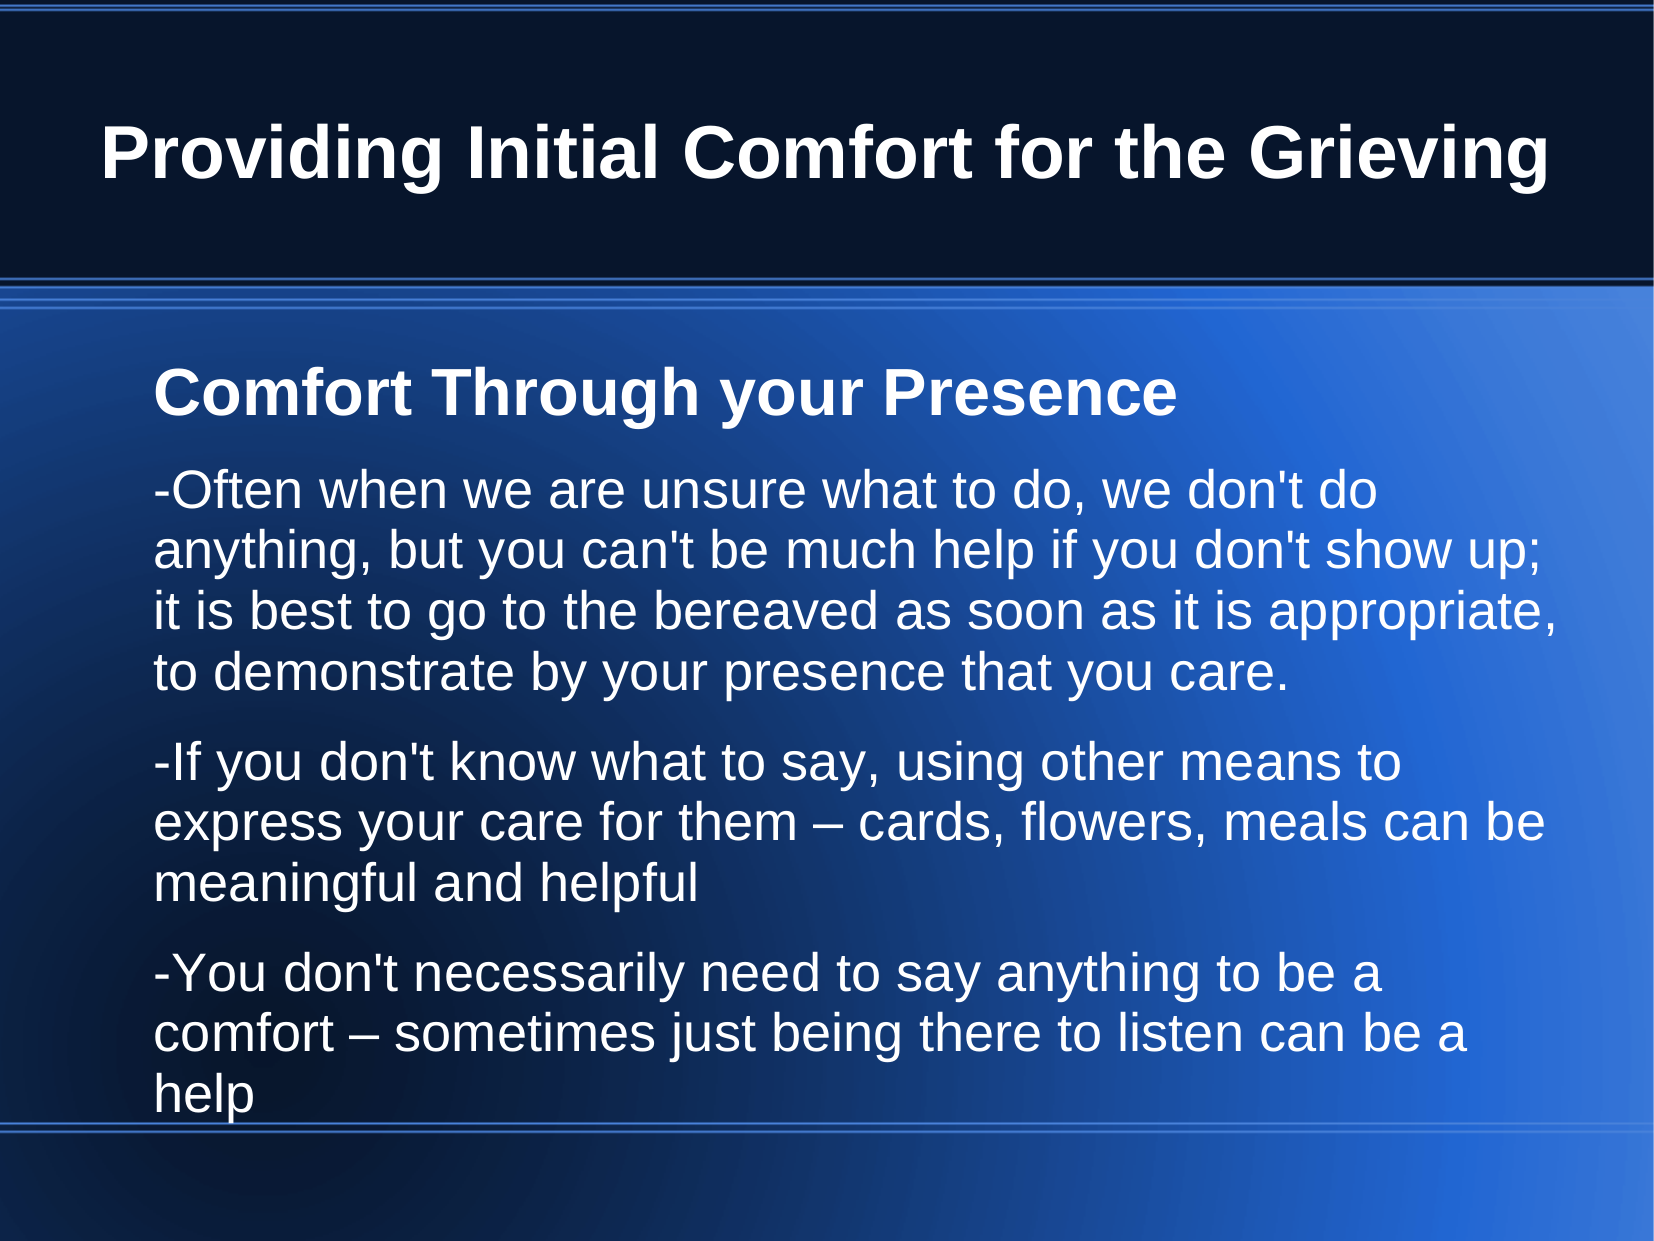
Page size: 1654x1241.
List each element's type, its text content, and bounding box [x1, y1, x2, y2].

list Comfort Through your Presence -Often when we are unsure what to do, we don't do anything, but you can't be much help if you don't show up; it is best to go to the bereaved as soon as it is appropriate, to demonstrate by your presence that you care. -If you don't know what to say, using other means to express your care for them – cards, flowers, meals can be meaningful and helpful -You don't necessarily need to say anything to be a comfort – sometimes just being there to listen can be a help [82, 355, 1571, 1124]
picture [0, 0, 1654, 1241]
title Providing Initial Comfort for the Grieving [82, 49, 1571, 257]
